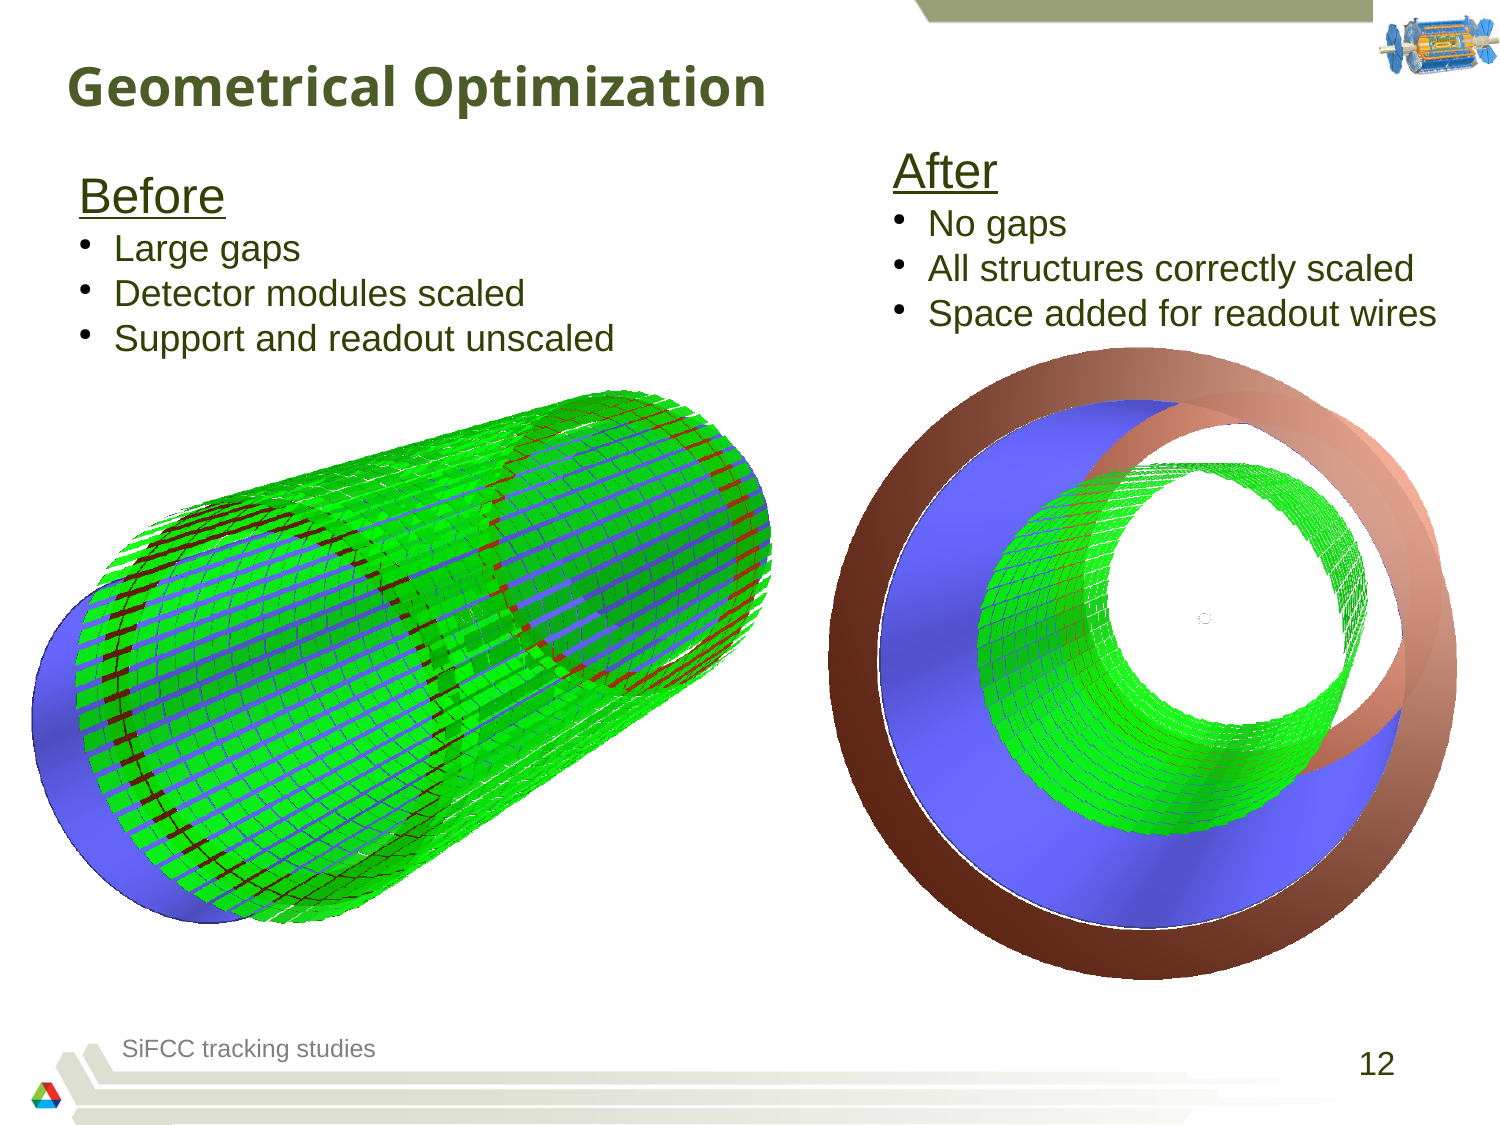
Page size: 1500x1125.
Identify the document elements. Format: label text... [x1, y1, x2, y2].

picture [0, 1037, 1500, 1125]
picture [16, 321, 1469, 989]
text_box Before Large gaps Detector modules scaled Support and readout unscaled [63, 156, 699, 541]
text_box After No gaps All structures correctly scaled Space added for readout wires [877, 131, 1453, 386]
title Geometrical Optimization [52, 45, 1426, 126]
picture [0, 0, 1500, 94]
